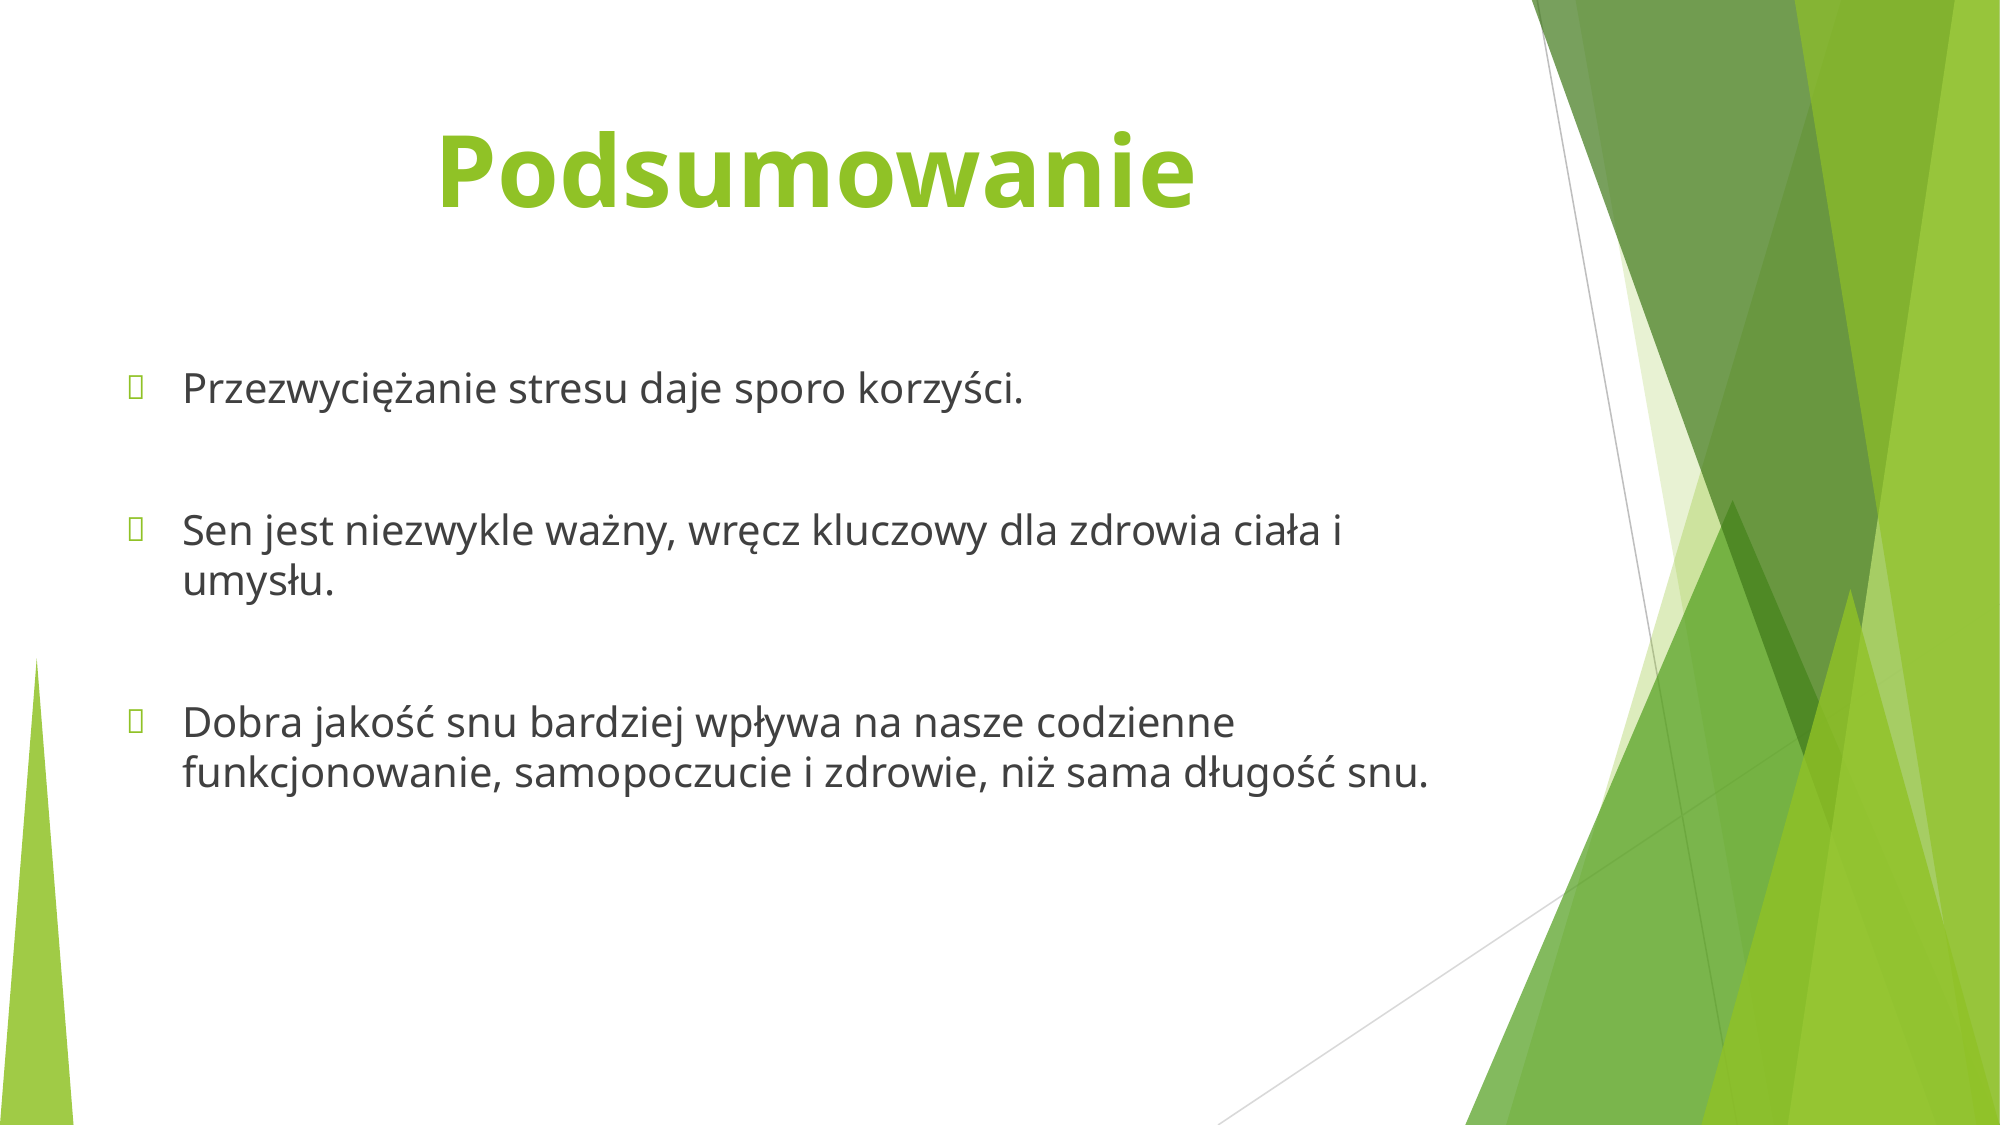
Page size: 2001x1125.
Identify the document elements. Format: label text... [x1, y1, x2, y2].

title Podsumowanie [111, 99, 1522, 317]
list Przezwyciężanie stresu daje sporo korzyści. Sen jest niezwykle ważny, wręcz kluczowy dla zdrowia ciała i umysłu. Dobra jakość snu bardziej wpływa na nasze codzienne funkcjonowanie, samopoczucie i zdrowie, niż sama długość snu. [111, 354, 1522, 992]
